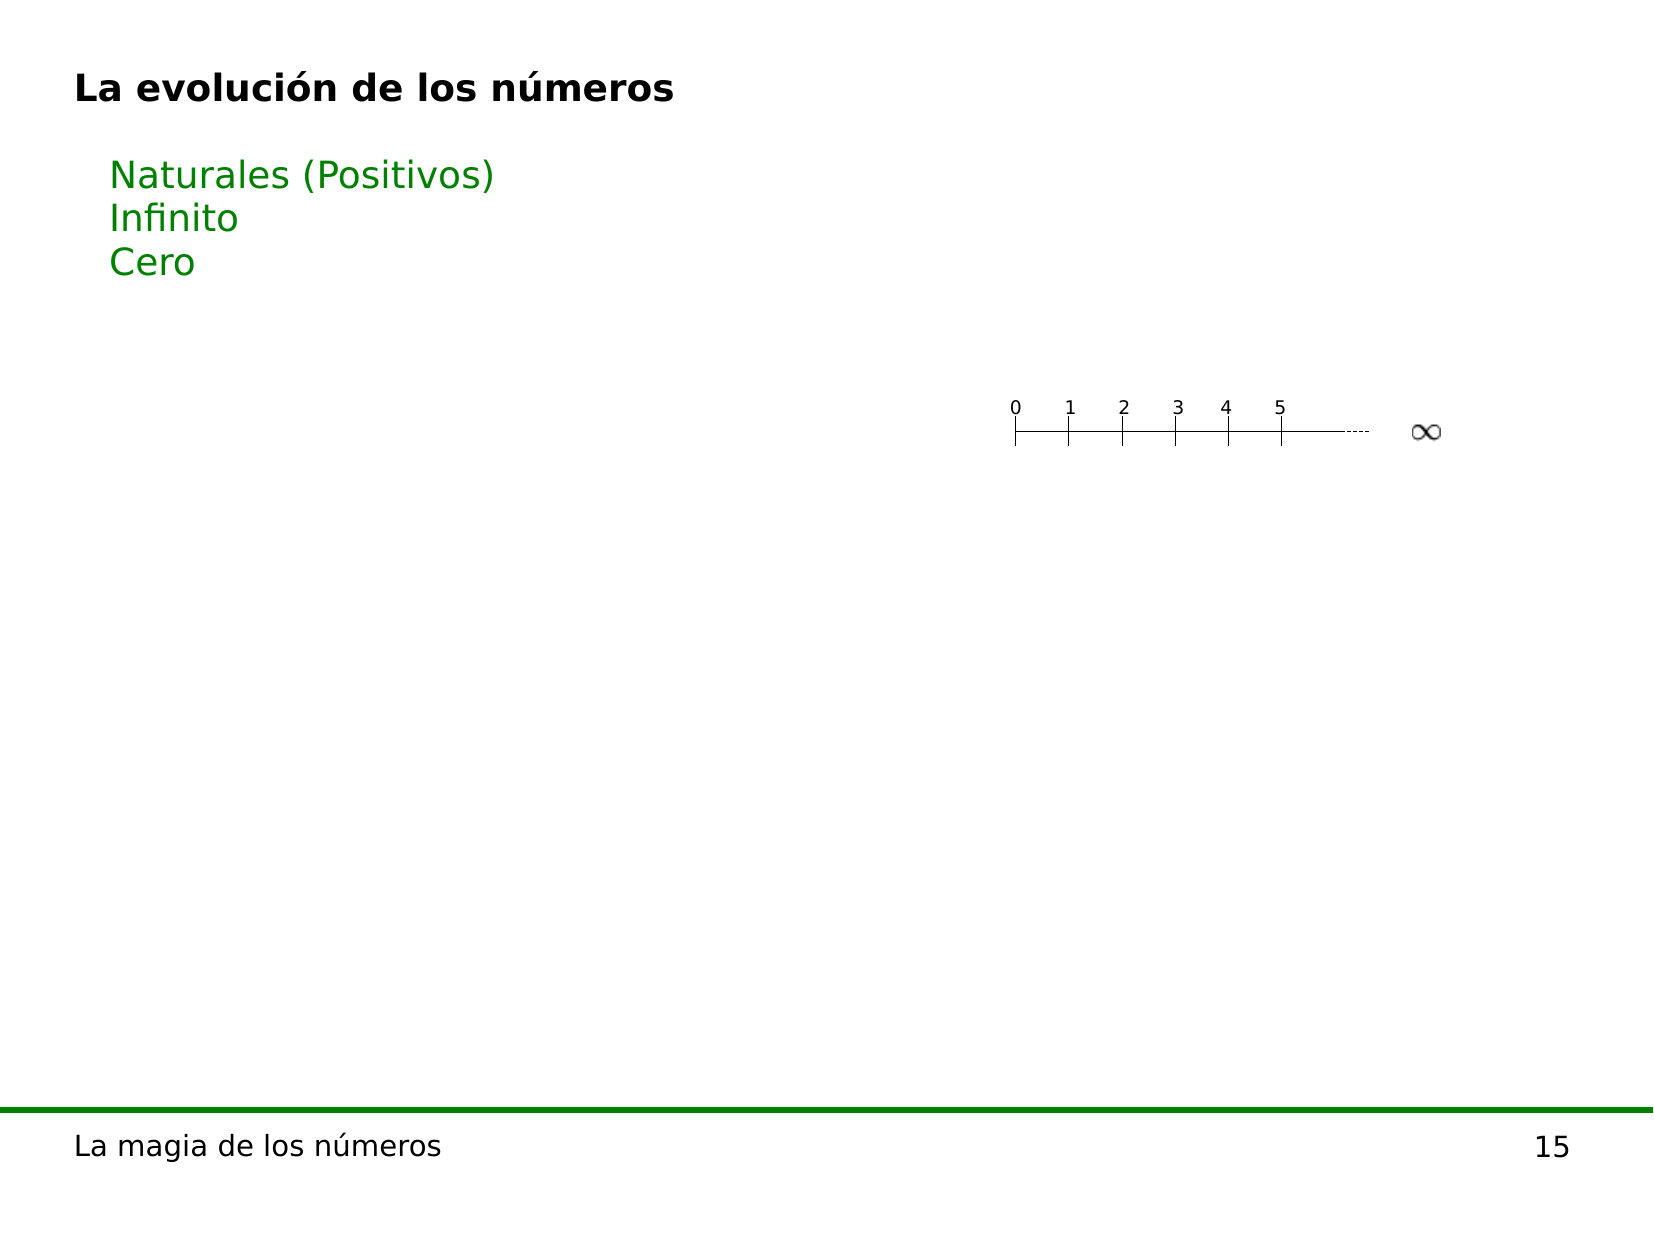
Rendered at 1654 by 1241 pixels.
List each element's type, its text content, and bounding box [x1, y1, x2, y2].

picture [1412, 420, 1441, 443]
text_box La magia de los números [59, 1122, 975, 1172]
text_box 0 [994, 389, 1055, 427]
text_box 1 2 3 4 5 [1055, 389, 1302, 427]
text_box La evolución de los números Naturales (Positivos) Infinito Cero [59, 59, 1182, 292]
